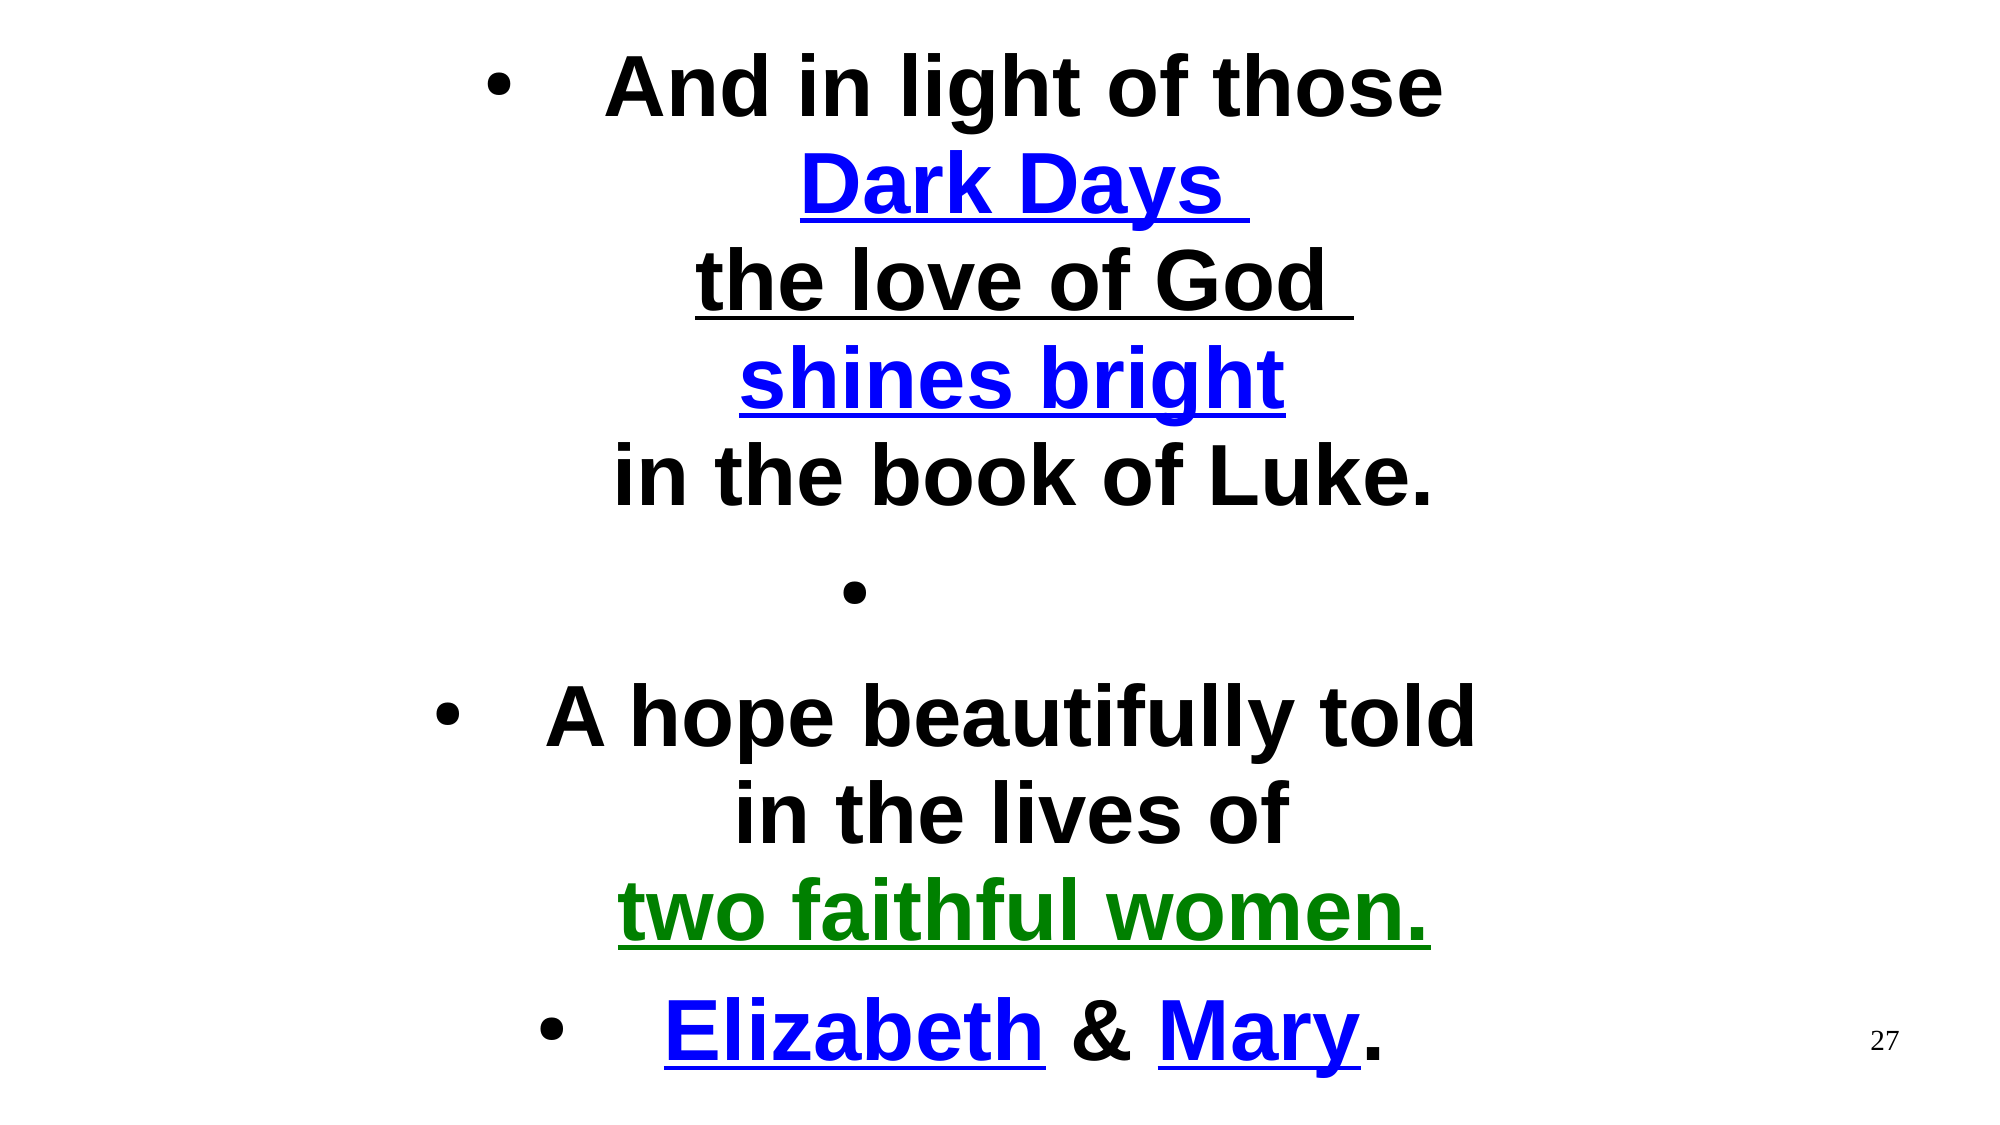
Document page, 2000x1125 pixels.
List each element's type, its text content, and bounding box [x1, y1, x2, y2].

list And in light of those Dark Days the love of God shines bright in the book of Luke. A hope beautifully told in the lives of two faithful women. Elizabeth & Mary. [37, 37, 1951, 1088]
